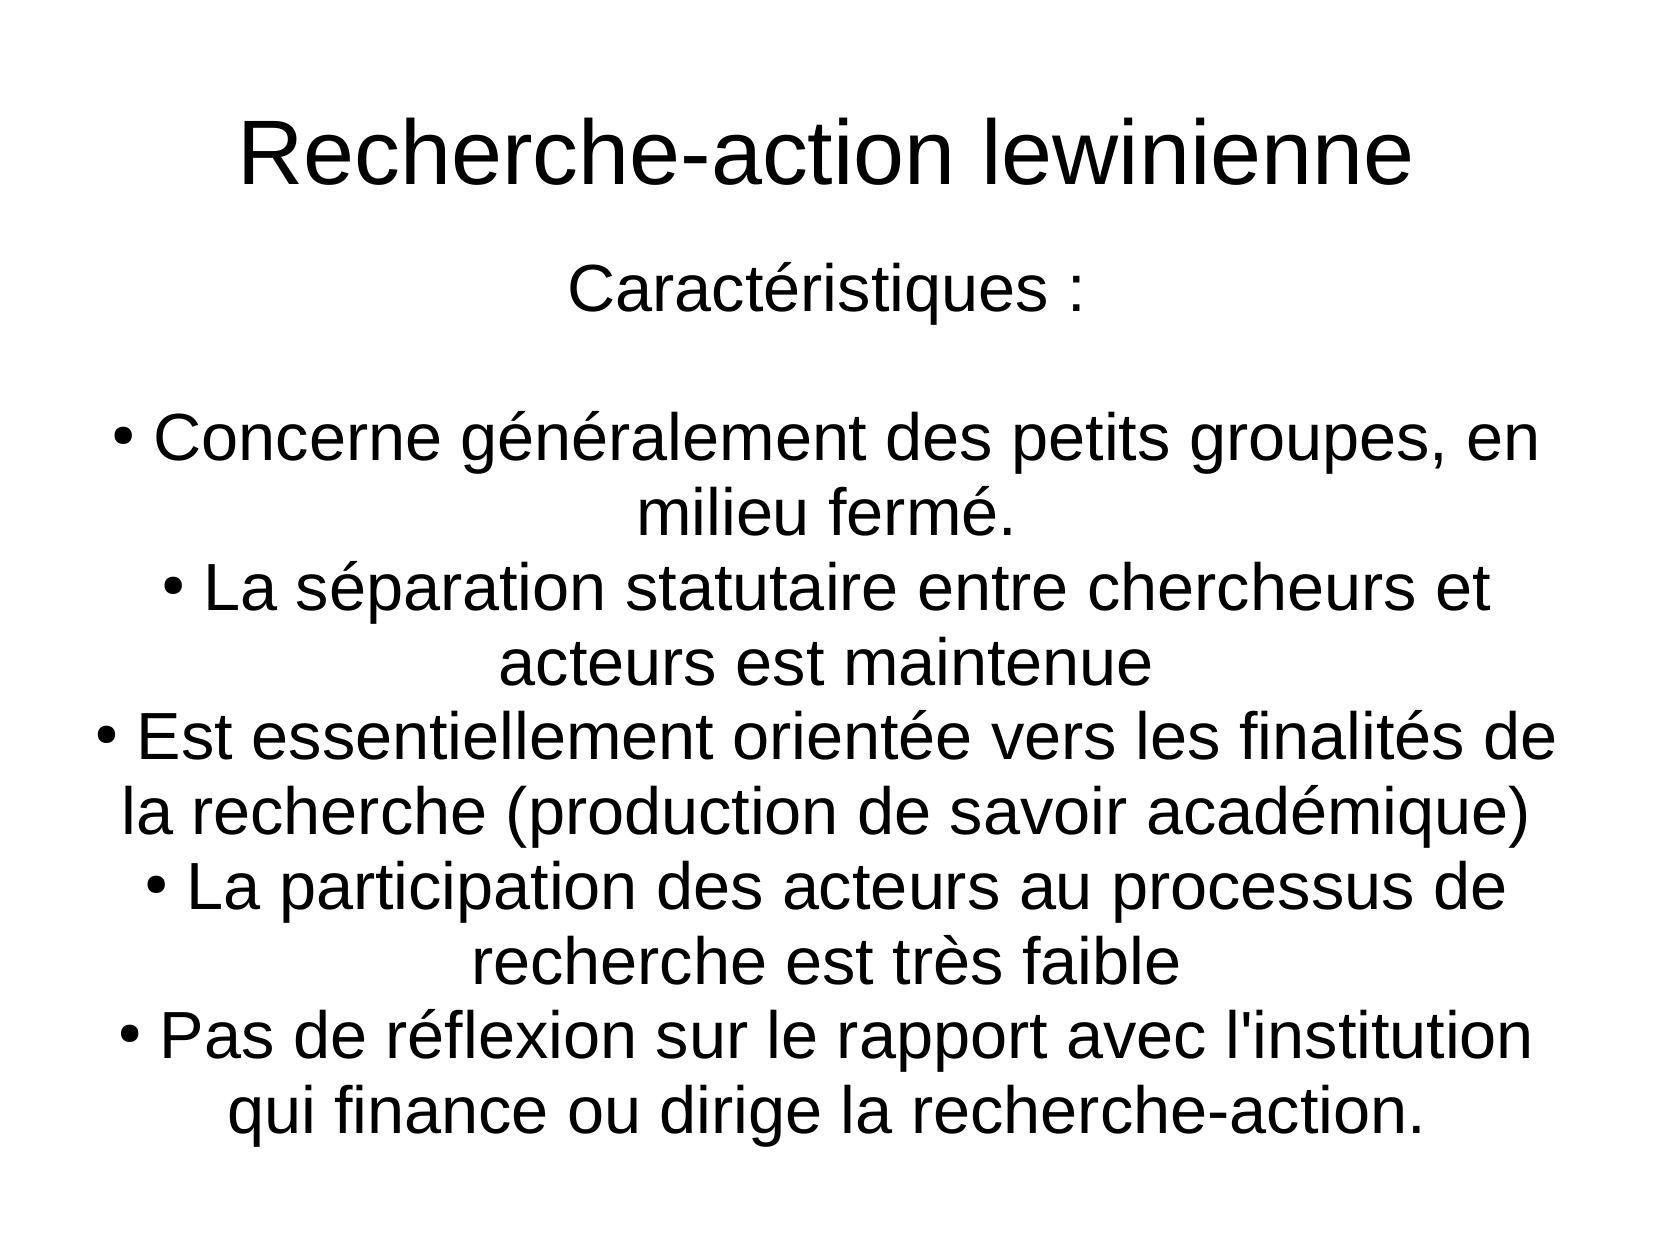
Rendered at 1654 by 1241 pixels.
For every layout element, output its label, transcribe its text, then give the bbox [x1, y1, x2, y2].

subtitle Caractéristiques : Concerne généralement des petits groupes, en milieu fermé. La séparation statutaire entre chercheurs et acteurs est maintenue Est essentiellement orientée vers les finalités de la recherche (production de savoir académique) La participation des acteurs au processus de recherche est très faible Pas de réflexion sur le rapport avec l'institution qui finance ou dirige la recherche-action. [82, 250, 1571, 1149]
title Recherche-action lewinienne [82, 56, 1571, 250]
